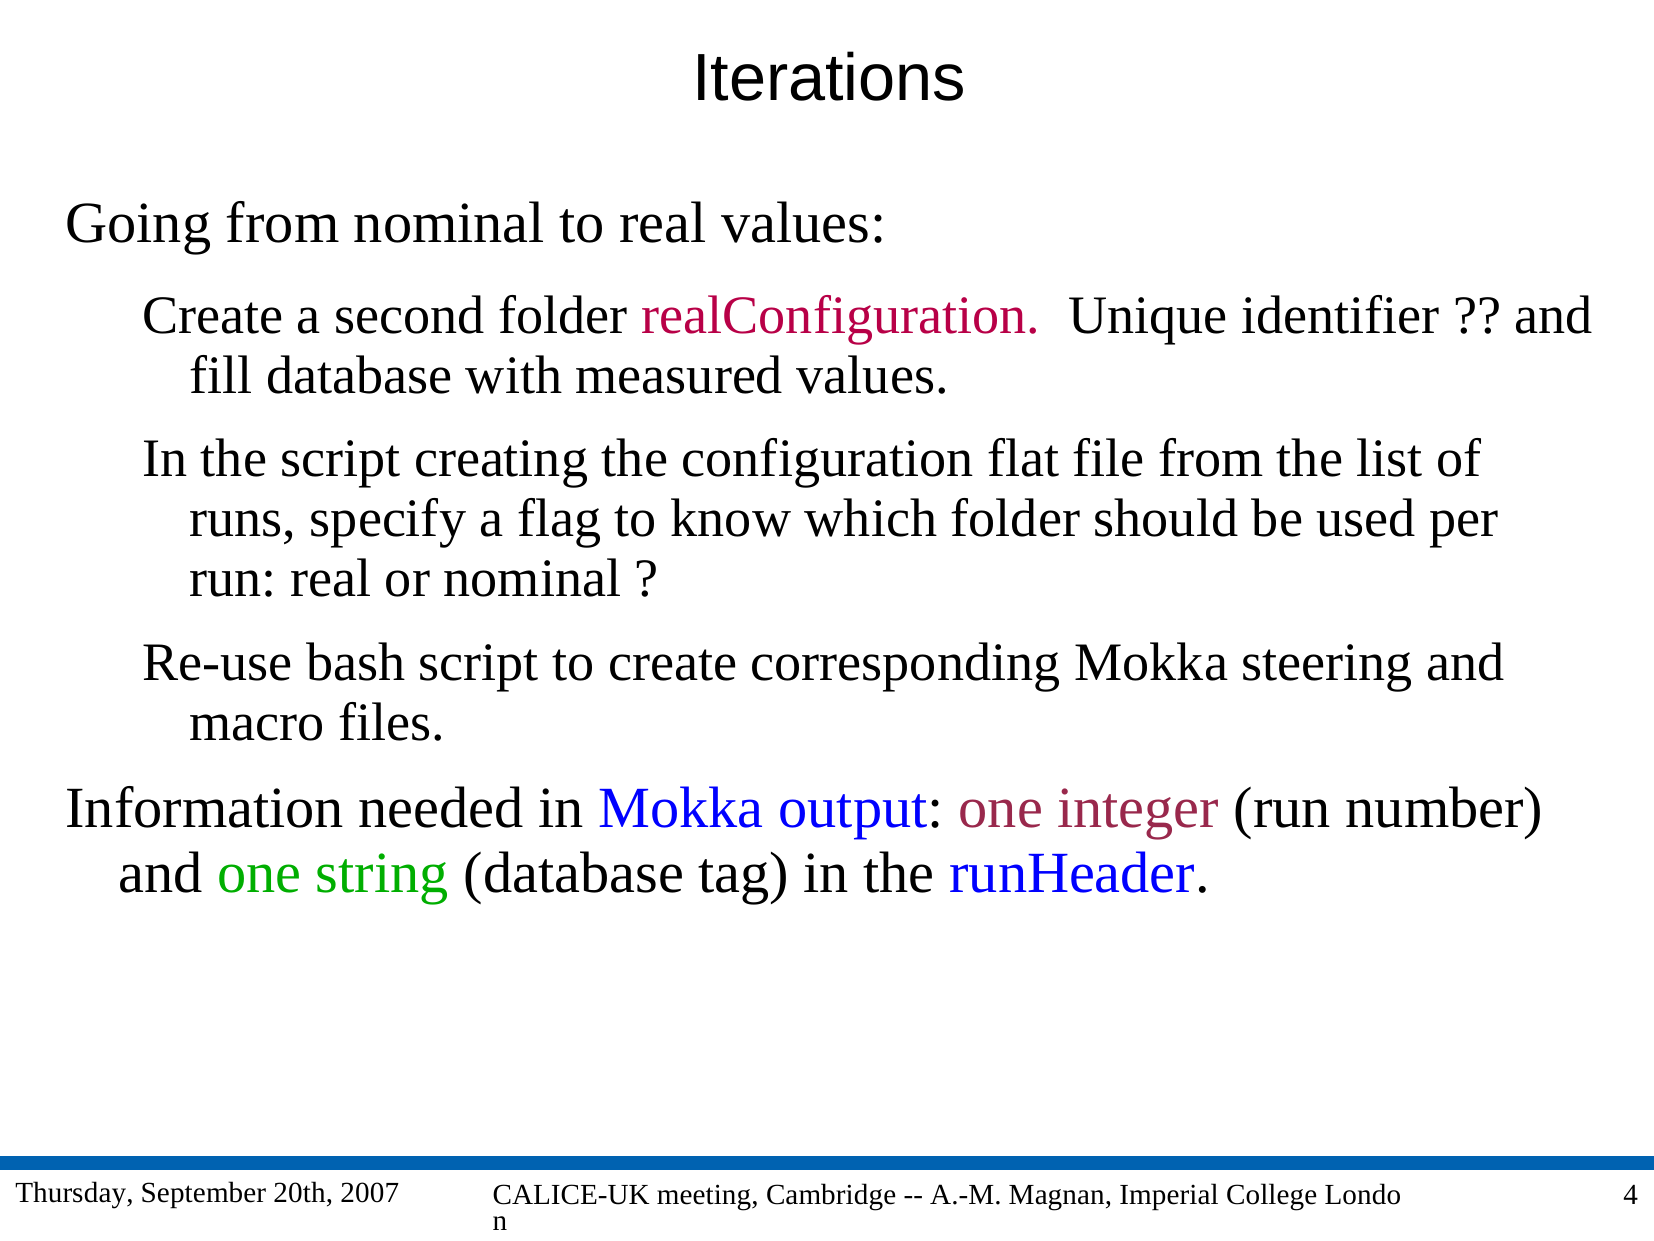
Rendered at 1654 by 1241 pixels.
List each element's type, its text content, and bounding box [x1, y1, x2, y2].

title Iterations [123, 16, 1536, 139]
list Going from nominal to real values: Create a second folder realConfiguration. Unique identifier ?? and fill database with measured values. In the script creating the configuration flat file from the list of runs, specify a flag to know which folder should be used per run: real or nominal ? Re-use bash script to create corresponding Mokka steering and macro files. Information needed in Mokka output: one integer (run number) and one string (database tag) in the runHeader. [47, 190, 1598, 1112]
